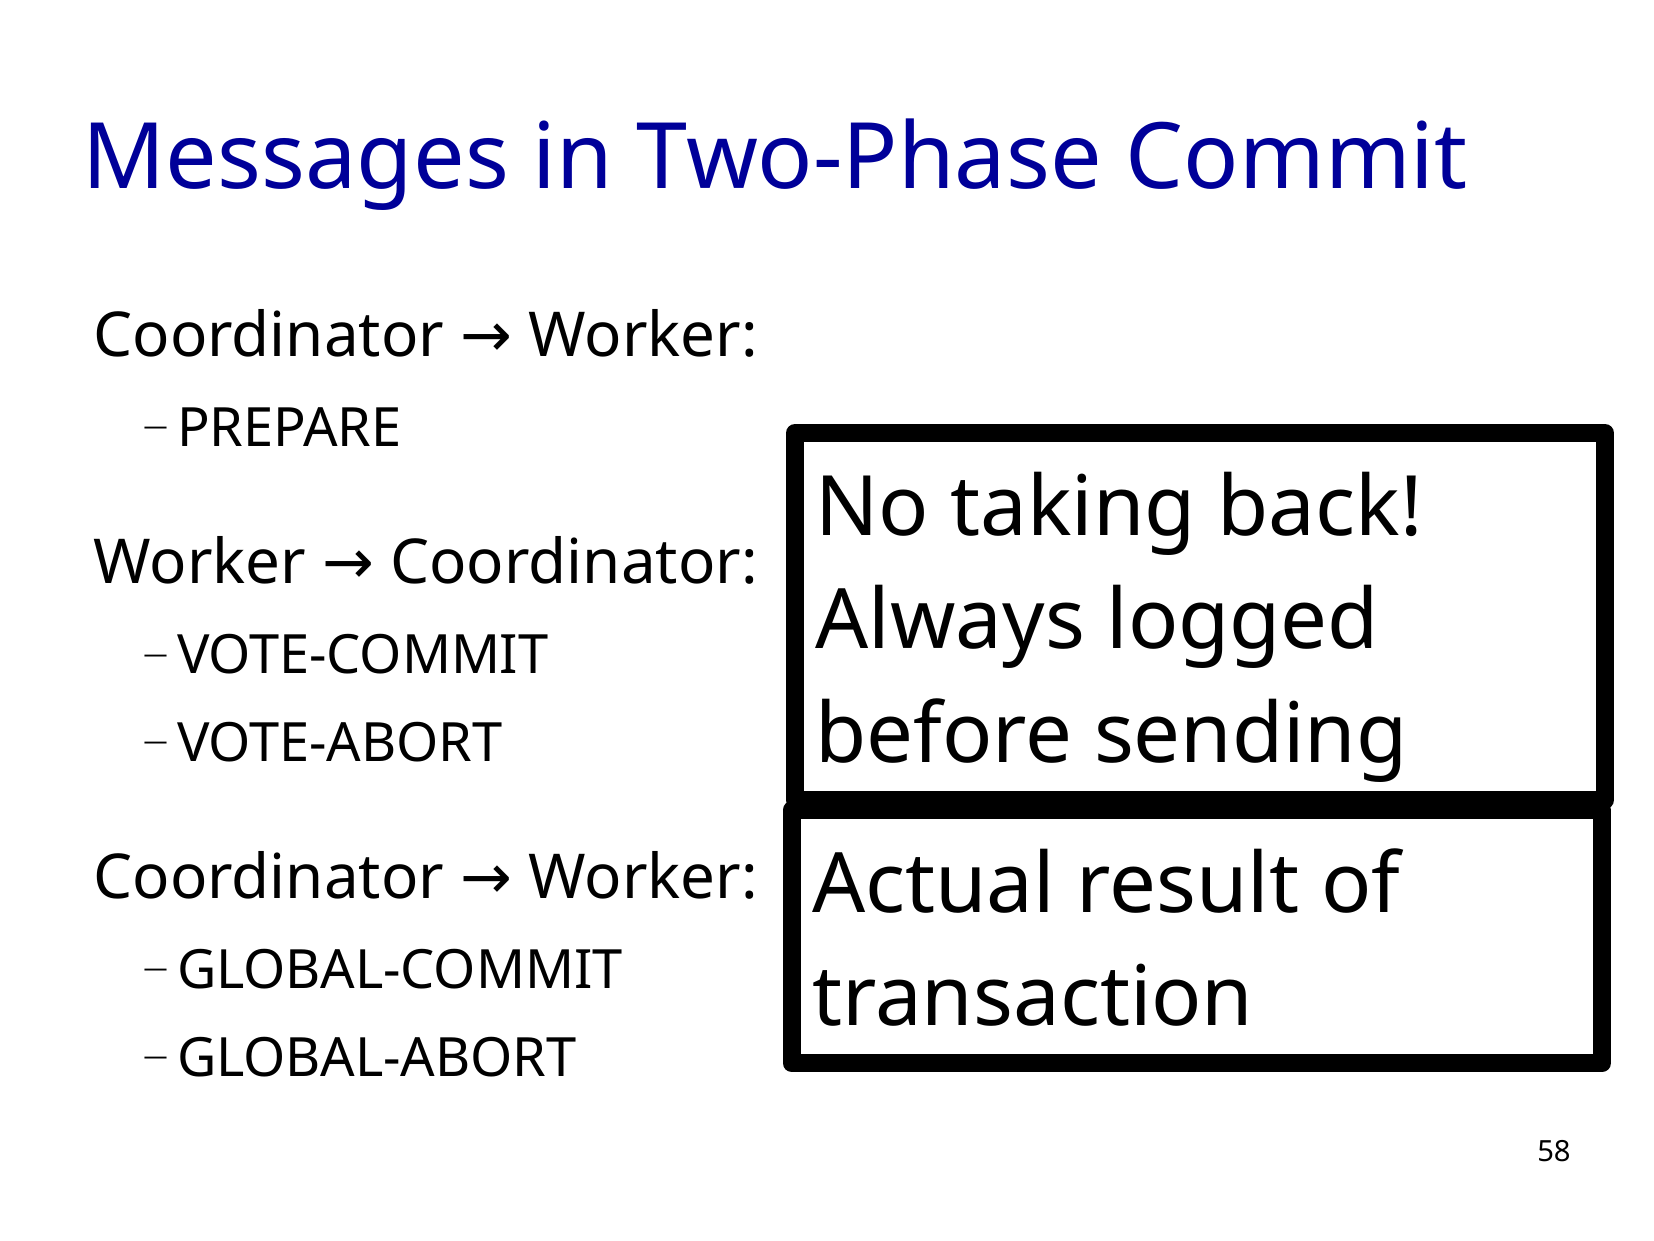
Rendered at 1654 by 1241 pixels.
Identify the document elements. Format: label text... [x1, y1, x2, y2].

text_box Actual result of transaction [791, 809, 1602, 1021]
text_box No taking back! Always logged before sending [795, 433, 1606, 736]
list Coordinator → Worker: PREPARE Worker → Coordinator: VOTE-COMMIT VOTE-ABORT Coordinator → Worker: GLOBAL-COMMIT GLOBAL-ABORT [60, 290, 1571, 1096]
title Messages in Two-Phase Commit [82, 49, 1571, 257]
